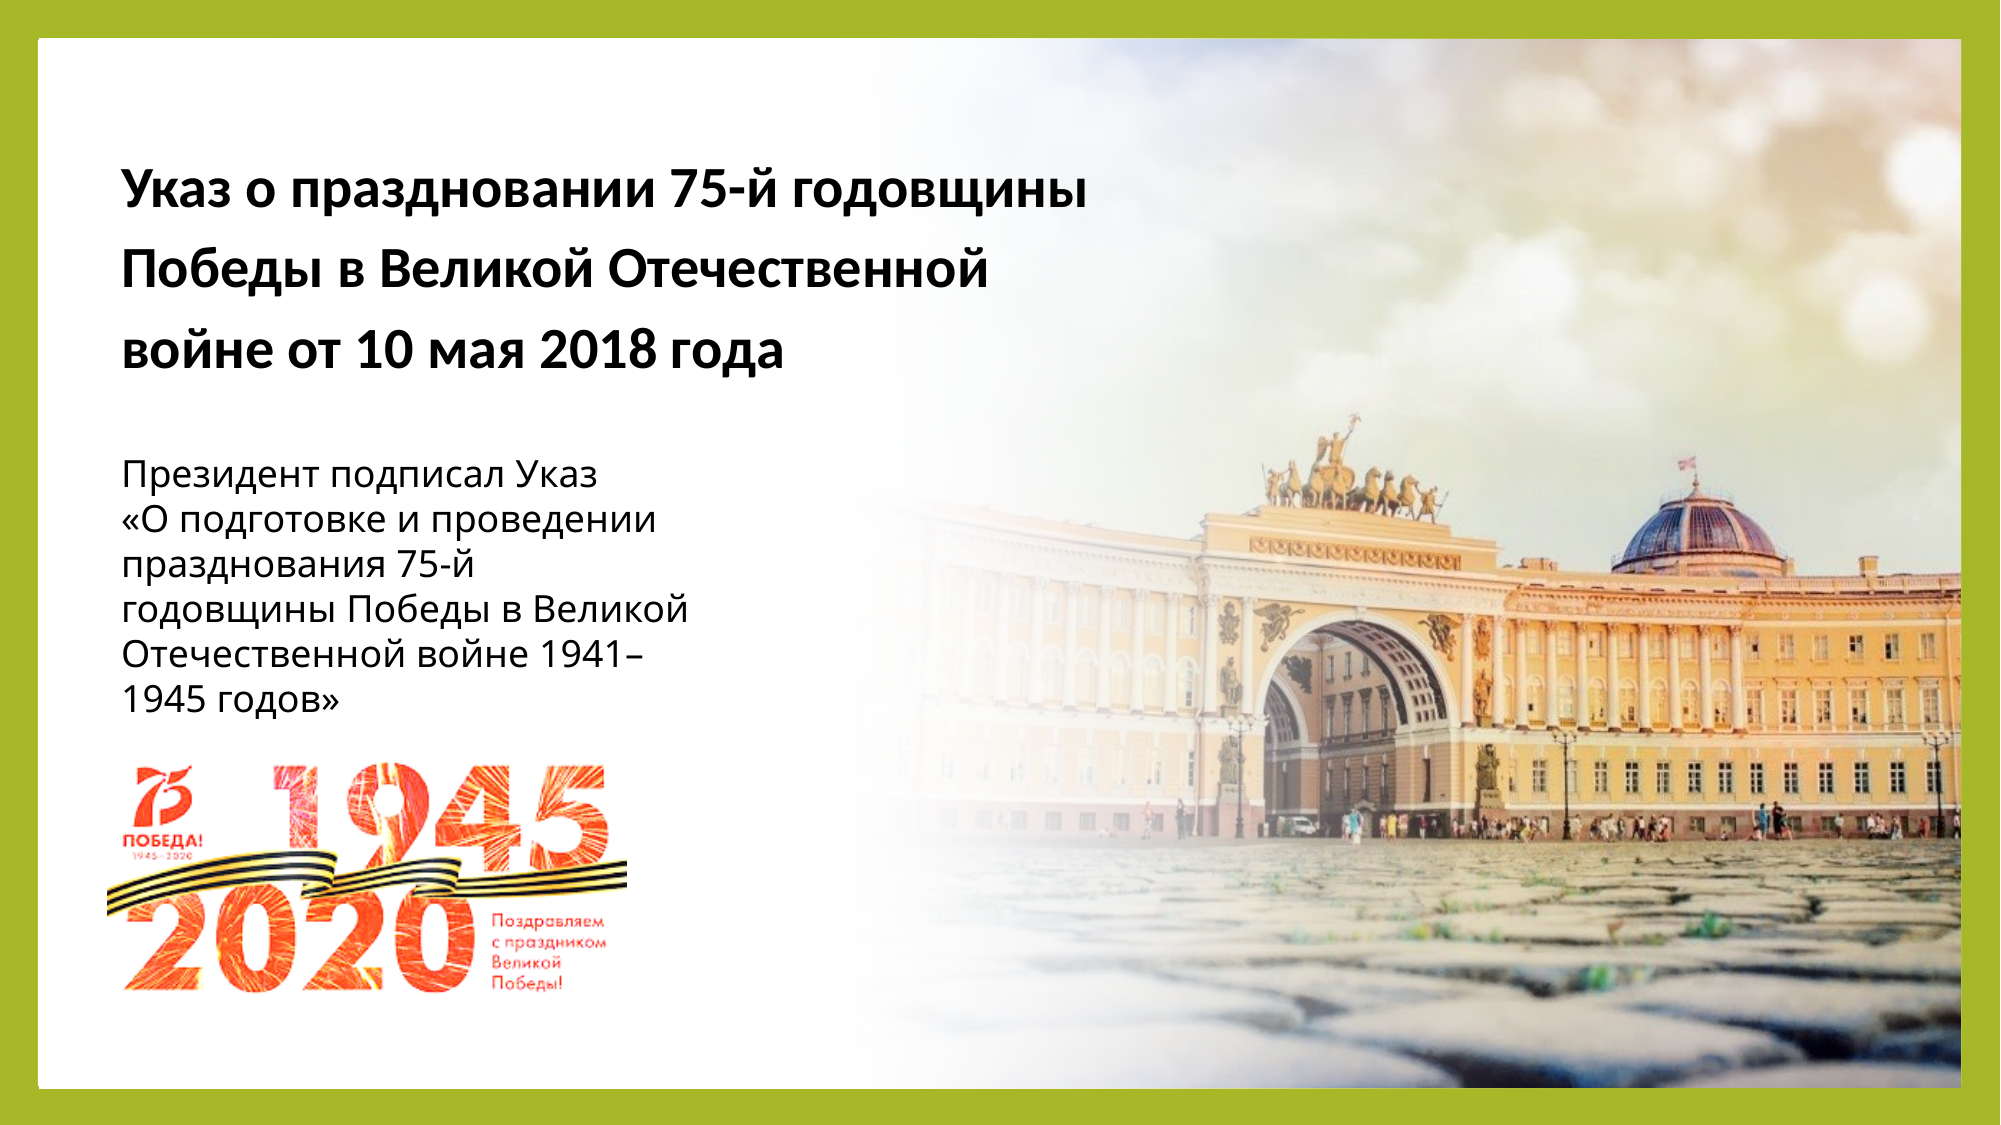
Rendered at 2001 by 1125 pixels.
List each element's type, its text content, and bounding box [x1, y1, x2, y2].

text_box Президент подписал Указ «О подготовке и проведении празднования 75-й годовщины Победы в Великой Отечественной войне 1941–1945 годов» [106, 442, 711, 728]
picture [39, 30, 1961, 1089]
text_box Указ о праздновании 75-й годовщины Победы в Великой Отечественной войне от 10 мая 2018 года [106, 131, 1152, 388]
